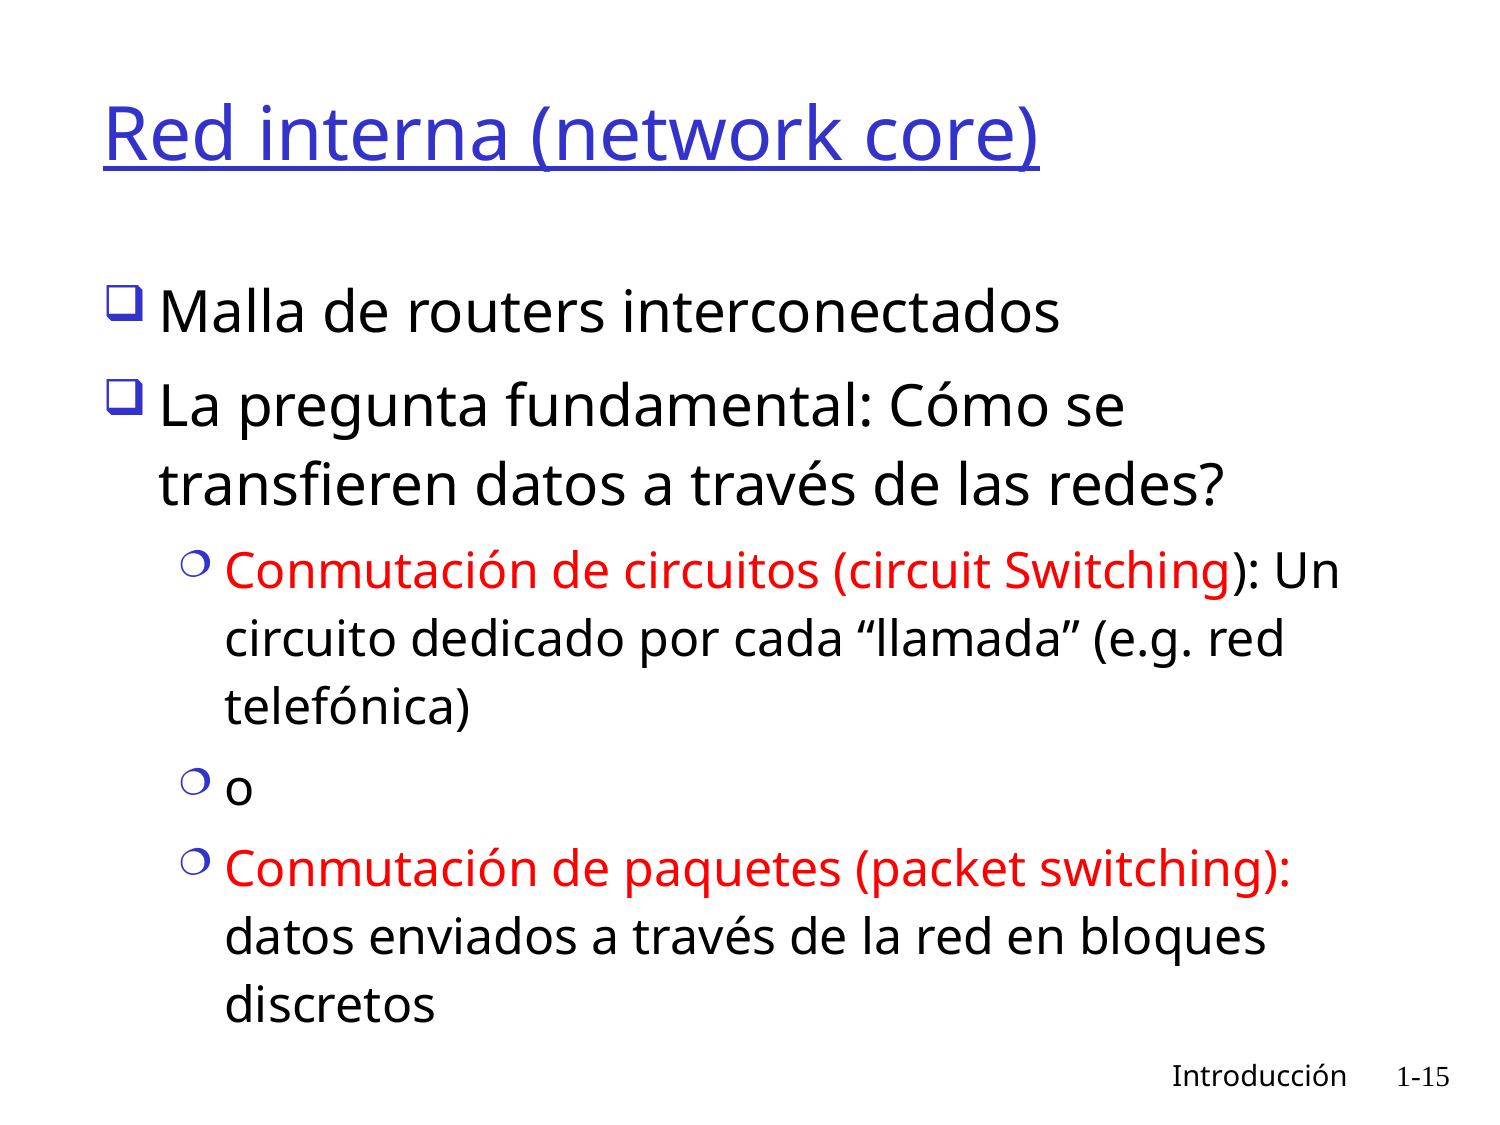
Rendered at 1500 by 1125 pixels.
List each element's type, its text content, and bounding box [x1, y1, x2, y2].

title Red interna (network core) [87, 16, 1363, 247]
text_box 1-<number> [1362, 1050, 1466, 1125]
text_box Introducción [887, 1050, 1362, 1125]
list Malla de routers interconectados La pregunta fundamental: Cómo se transfieren datos a través de las redes? Conmutación de circuitos (circuit Switching): Un circuito dedicado por cada “llamada” (e.g. red telefónica) o Conmutación de paquetes (packet switching): datos enviados a través de la red en bloques discretos [87, 262, 1363, 1021]
